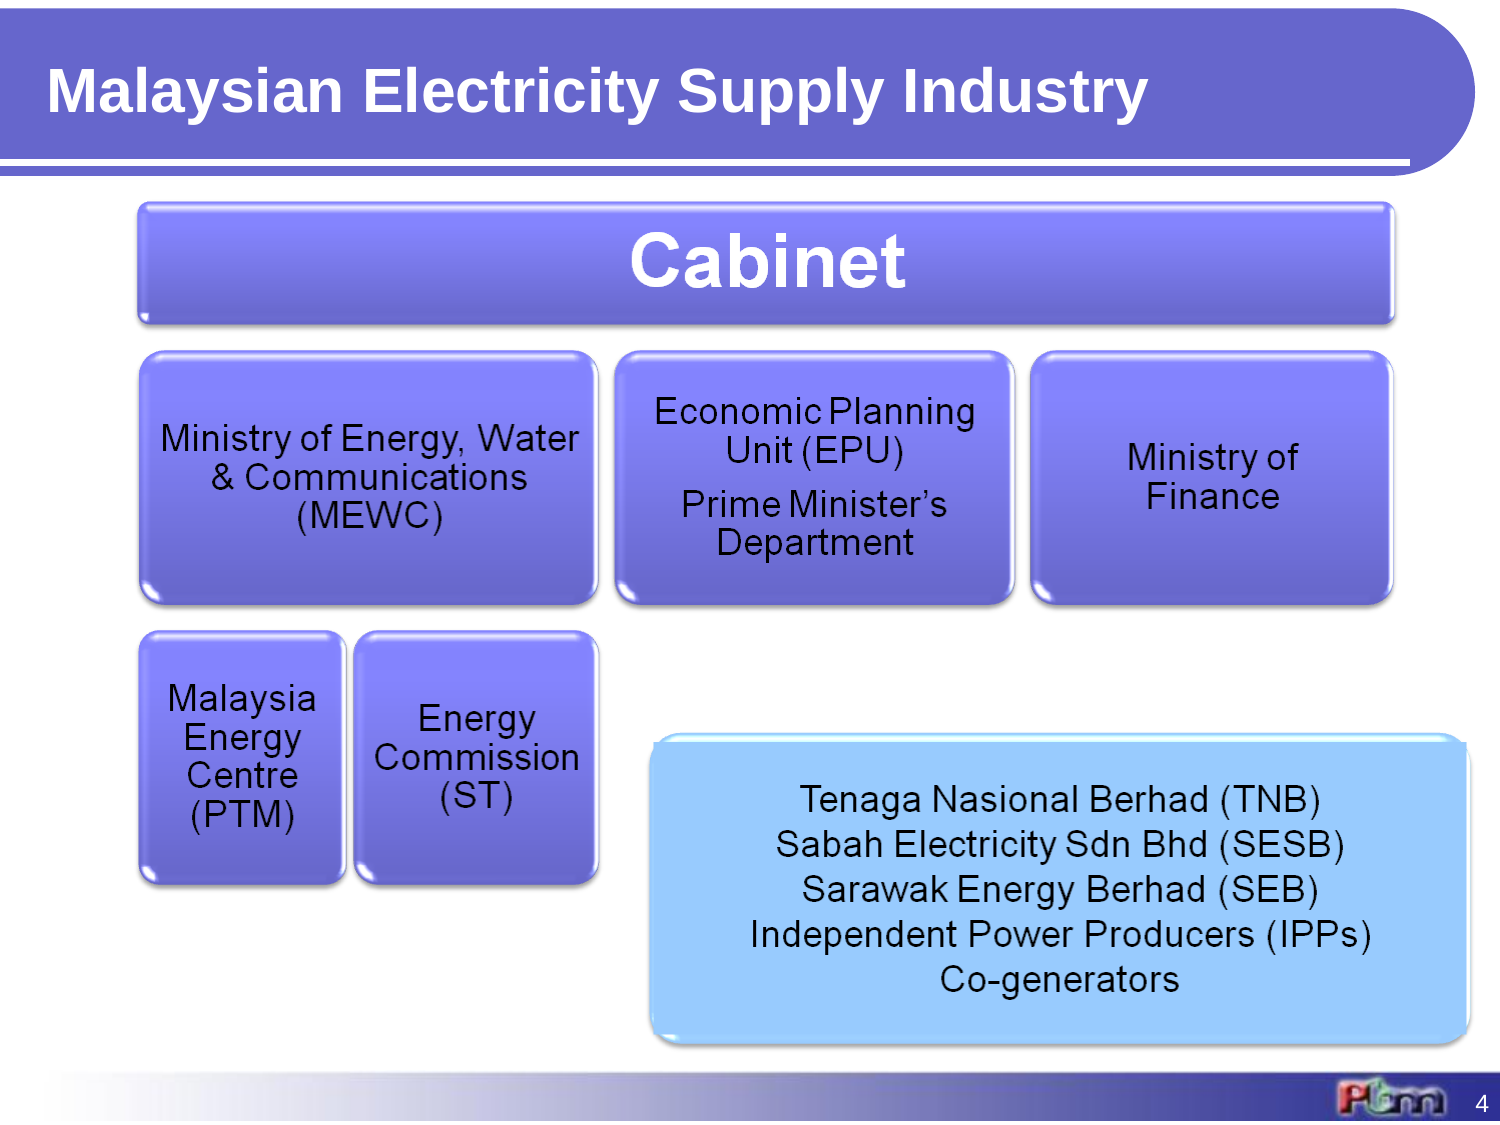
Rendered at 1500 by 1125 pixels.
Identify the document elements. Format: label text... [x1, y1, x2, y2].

picture [129, 190, 1479, 1056]
picture [0, 1070, 1154, 1121]
text_box <編號> [1154, 1050, 1500, 1125]
title Malaysian Electricity Supply Industry [31, 12, 1417, 163]
